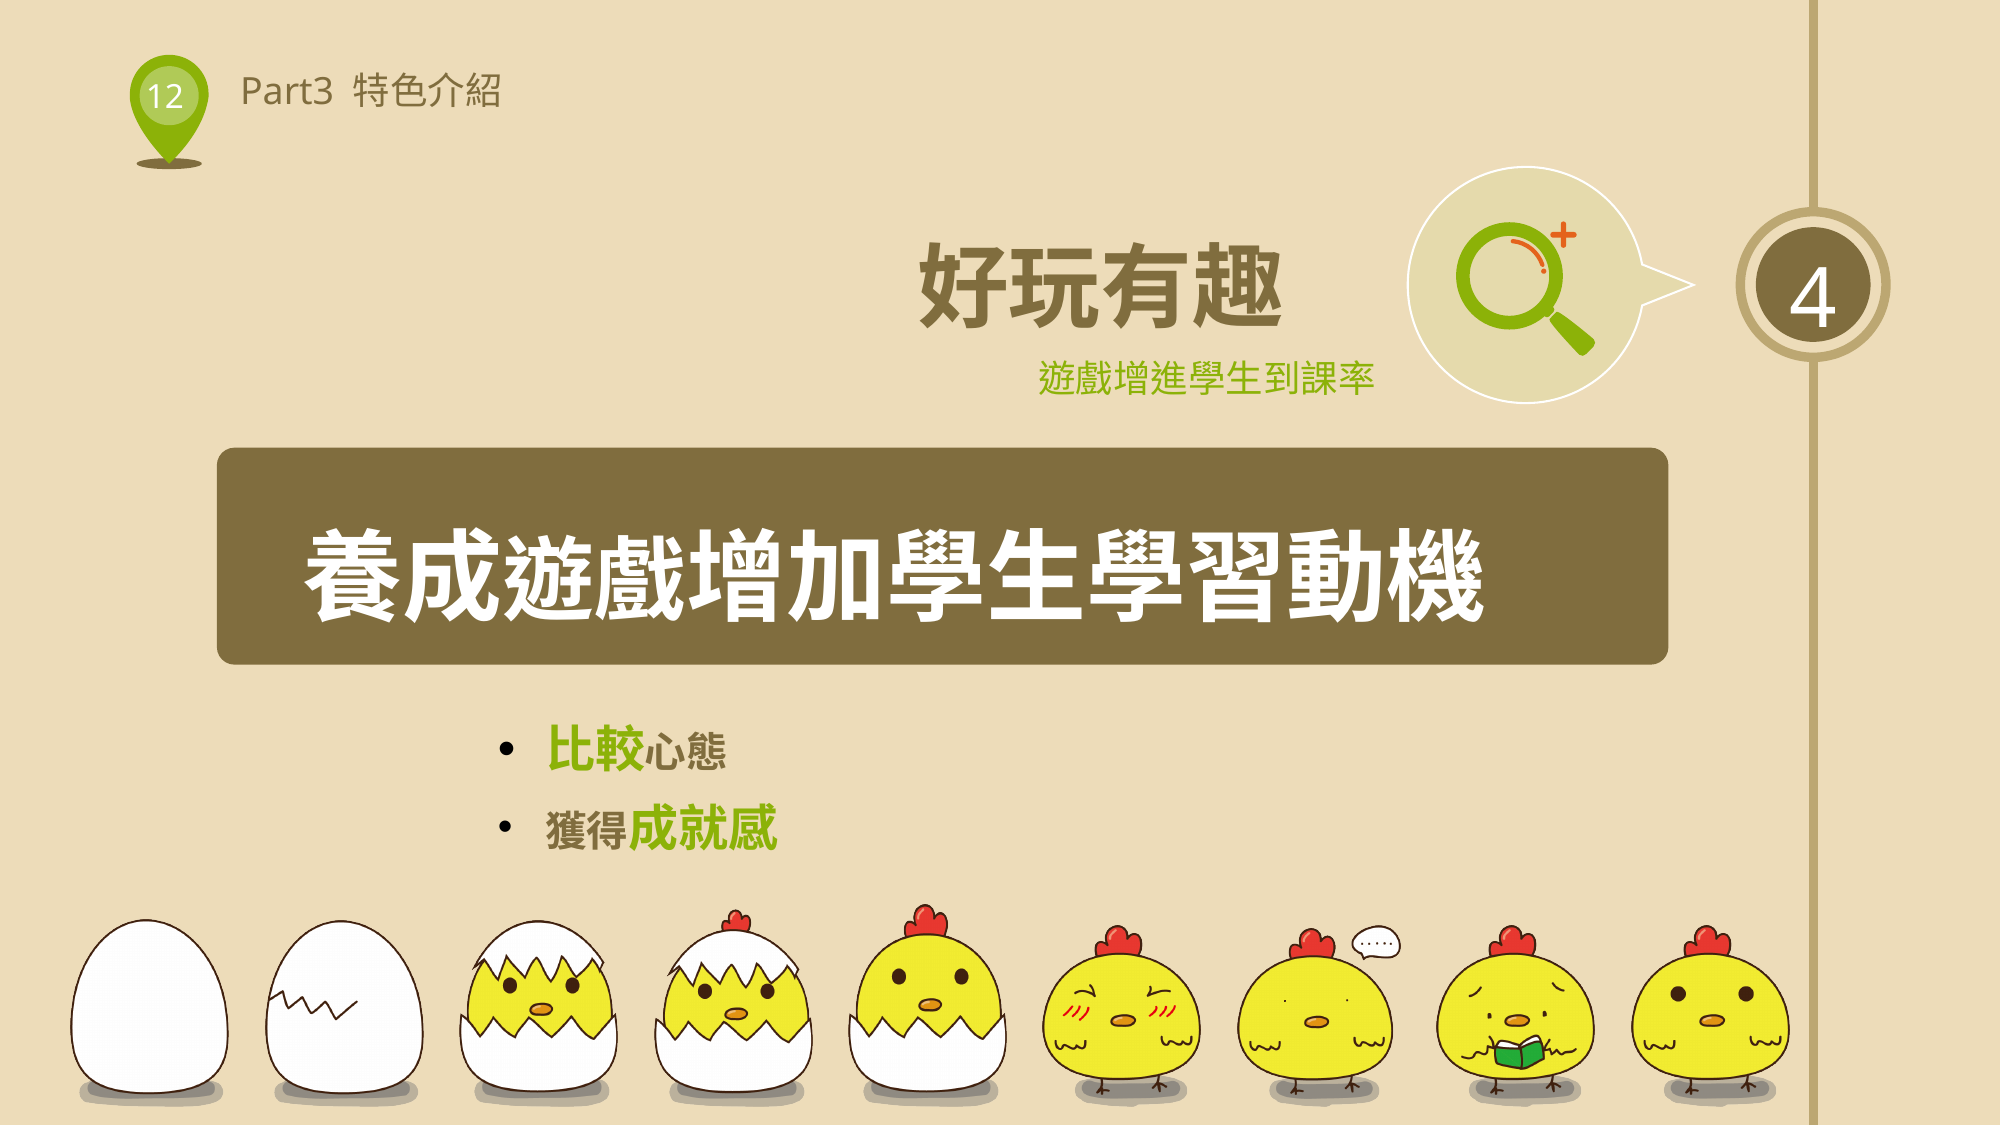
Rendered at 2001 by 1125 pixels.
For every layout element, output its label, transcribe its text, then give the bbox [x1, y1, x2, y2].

text_box [1407, 166, 1694, 404]
picture [1042, 925, 1201, 1107]
picture [265, 920, 424, 1108]
picture [1237, 925, 1401, 1107]
text_box 4 [1755, 227, 1871, 342]
picture [1631, 925, 1790, 1107]
picture [459, 921, 618, 1107]
text_box 遊戲增進學生到課率 [1023, 347, 1395, 409]
text_box 比較心態 獲得成就感 [483, 693, 1740, 864]
picture [848, 904, 1007, 1107]
picture [1436, 925, 1595, 1107]
text_box [1740, 211, 1886, 358]
text_box [216, 447, 1669, 665]
text_box 養成遊戲增加學生學習動機 [288, 470, 1572, 641]
picture [70, 920, 229, 1107]
text_box 好玩有趣 [902, 221, 1394, 346]
picture [654, 909, 813, 1107]
